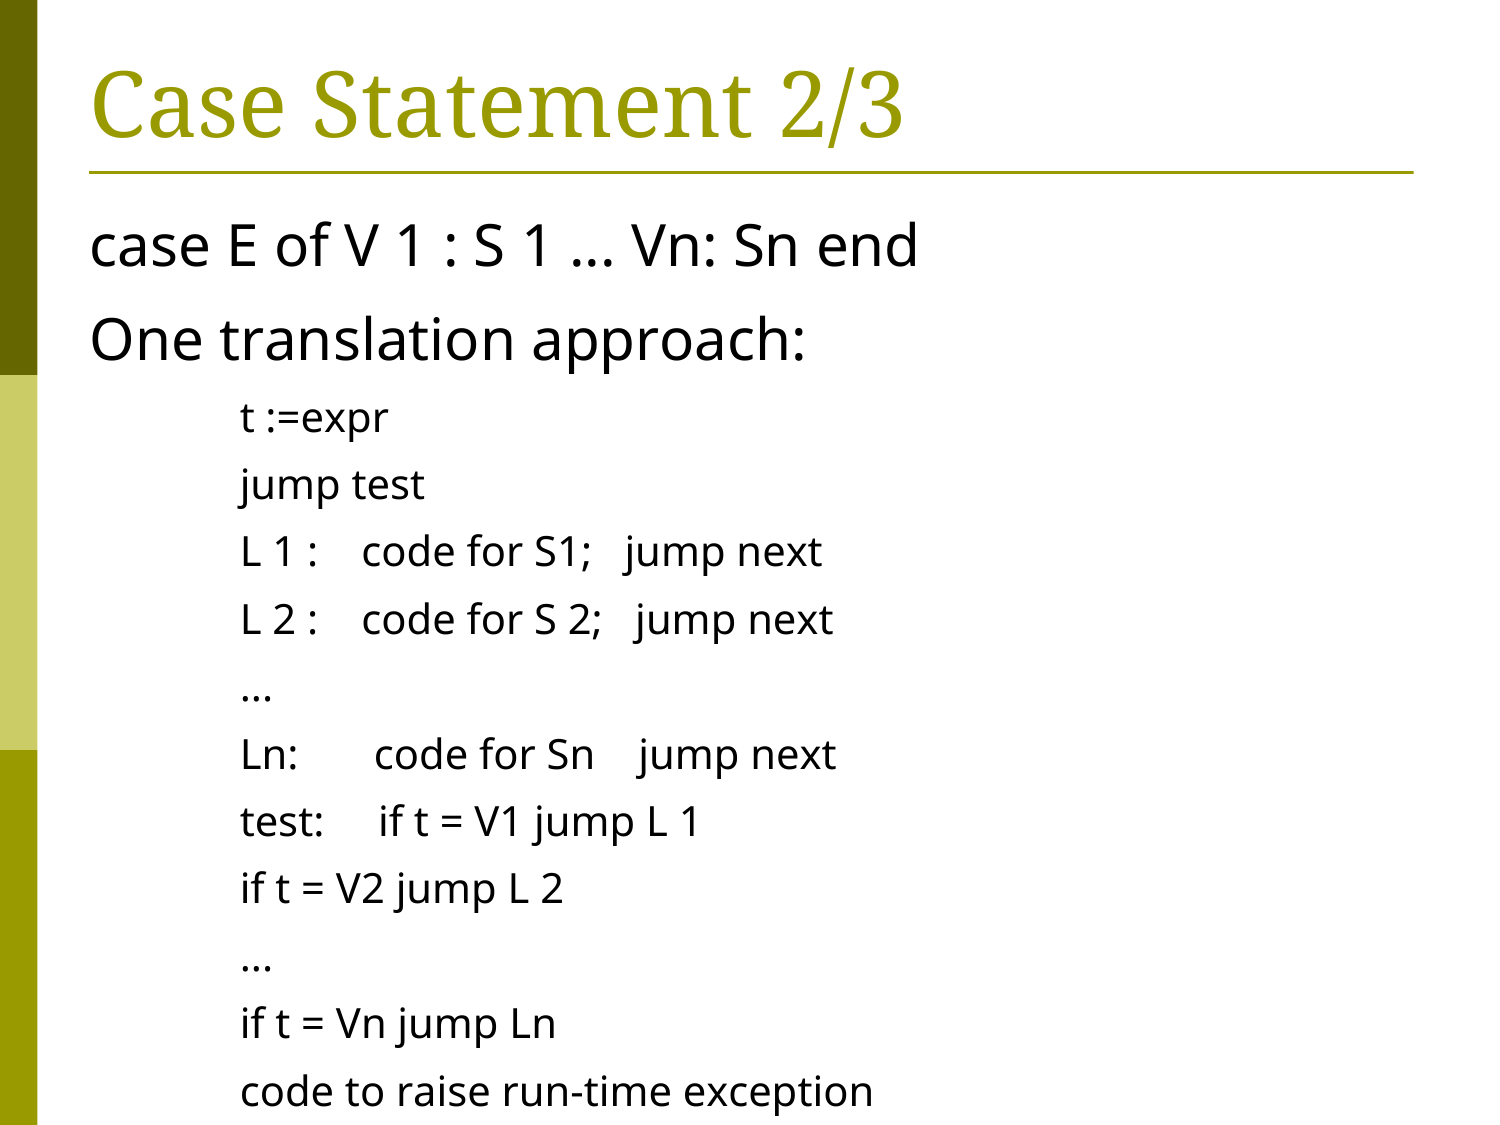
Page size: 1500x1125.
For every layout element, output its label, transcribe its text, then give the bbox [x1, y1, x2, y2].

list case E of V 1 : S 1 ... Vn: Sn end One translation approach: t :=expr jump test L 1 : code for S1; jump next L 2 : code for S 2; jump next ... Ln: code for Sn jump next test: if t = V1 jump L 1 if t = V2 jump L 2 ... if t = Vn jump Ln code to raise run-time exception next: [75, 196, 1426, 1069]
title Case Statement 2/3 [75, 45, 1426, 173]
